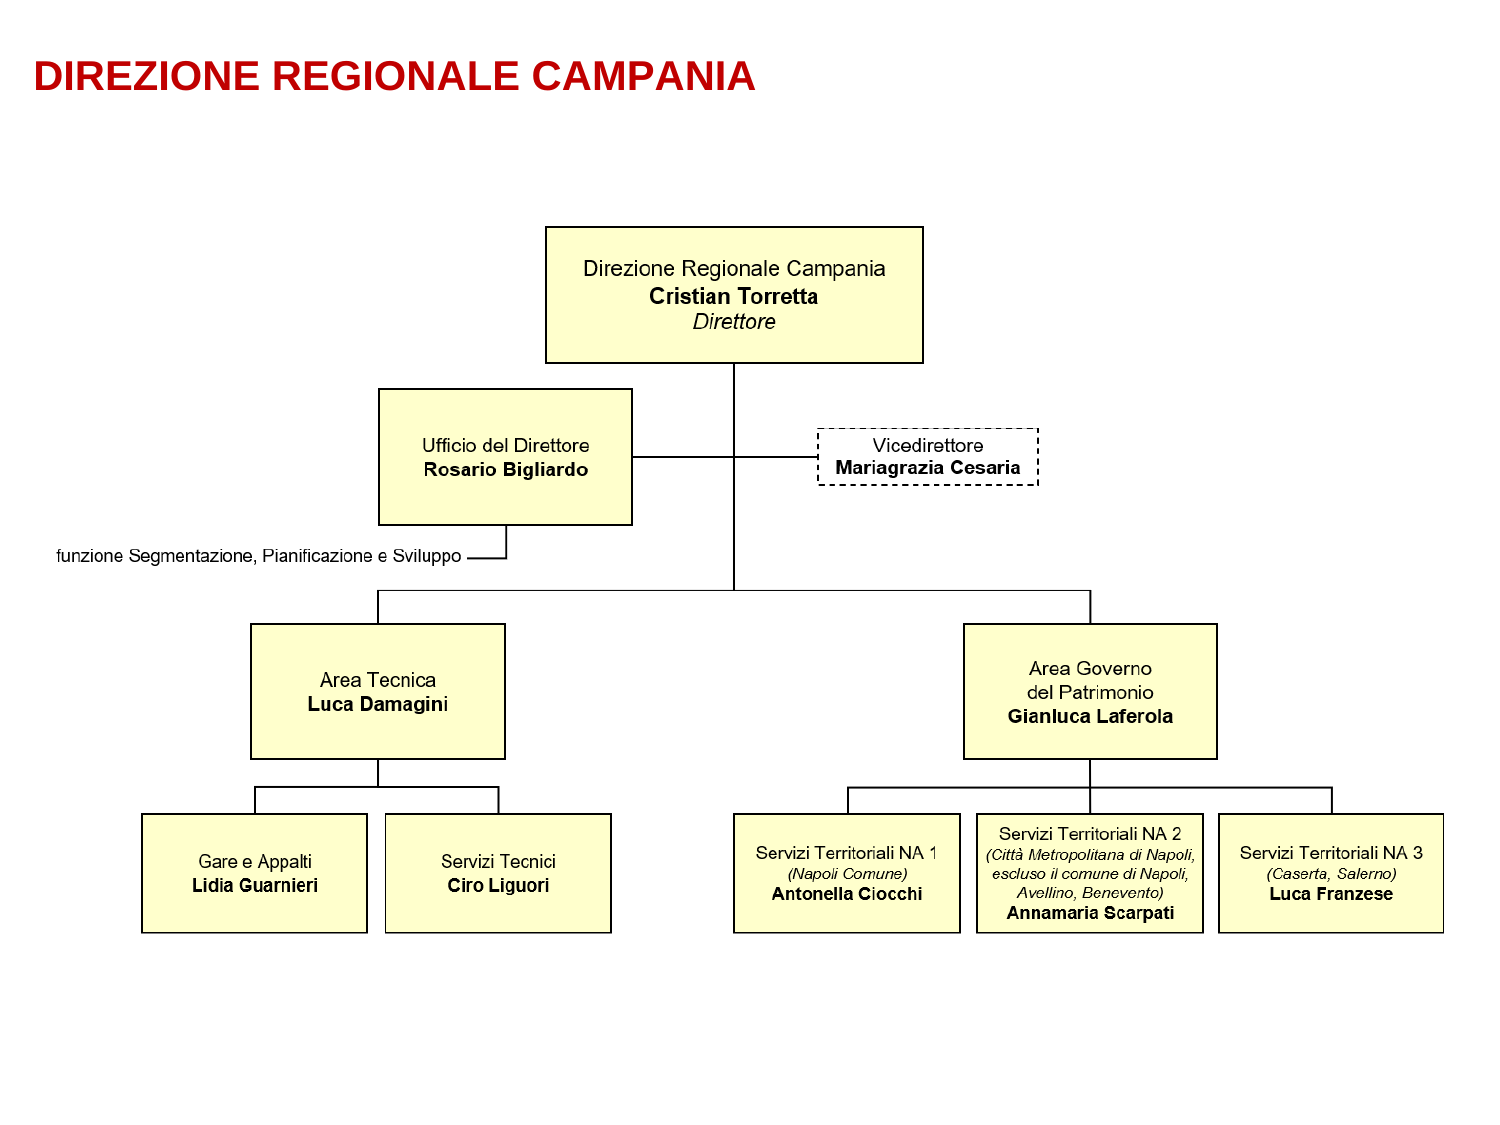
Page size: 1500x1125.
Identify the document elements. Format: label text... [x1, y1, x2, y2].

picture [39, 226, 1444, 935]
text_box DIREZIONE REGIONALE CAMPANIA [18, 41, 1482, 124]
